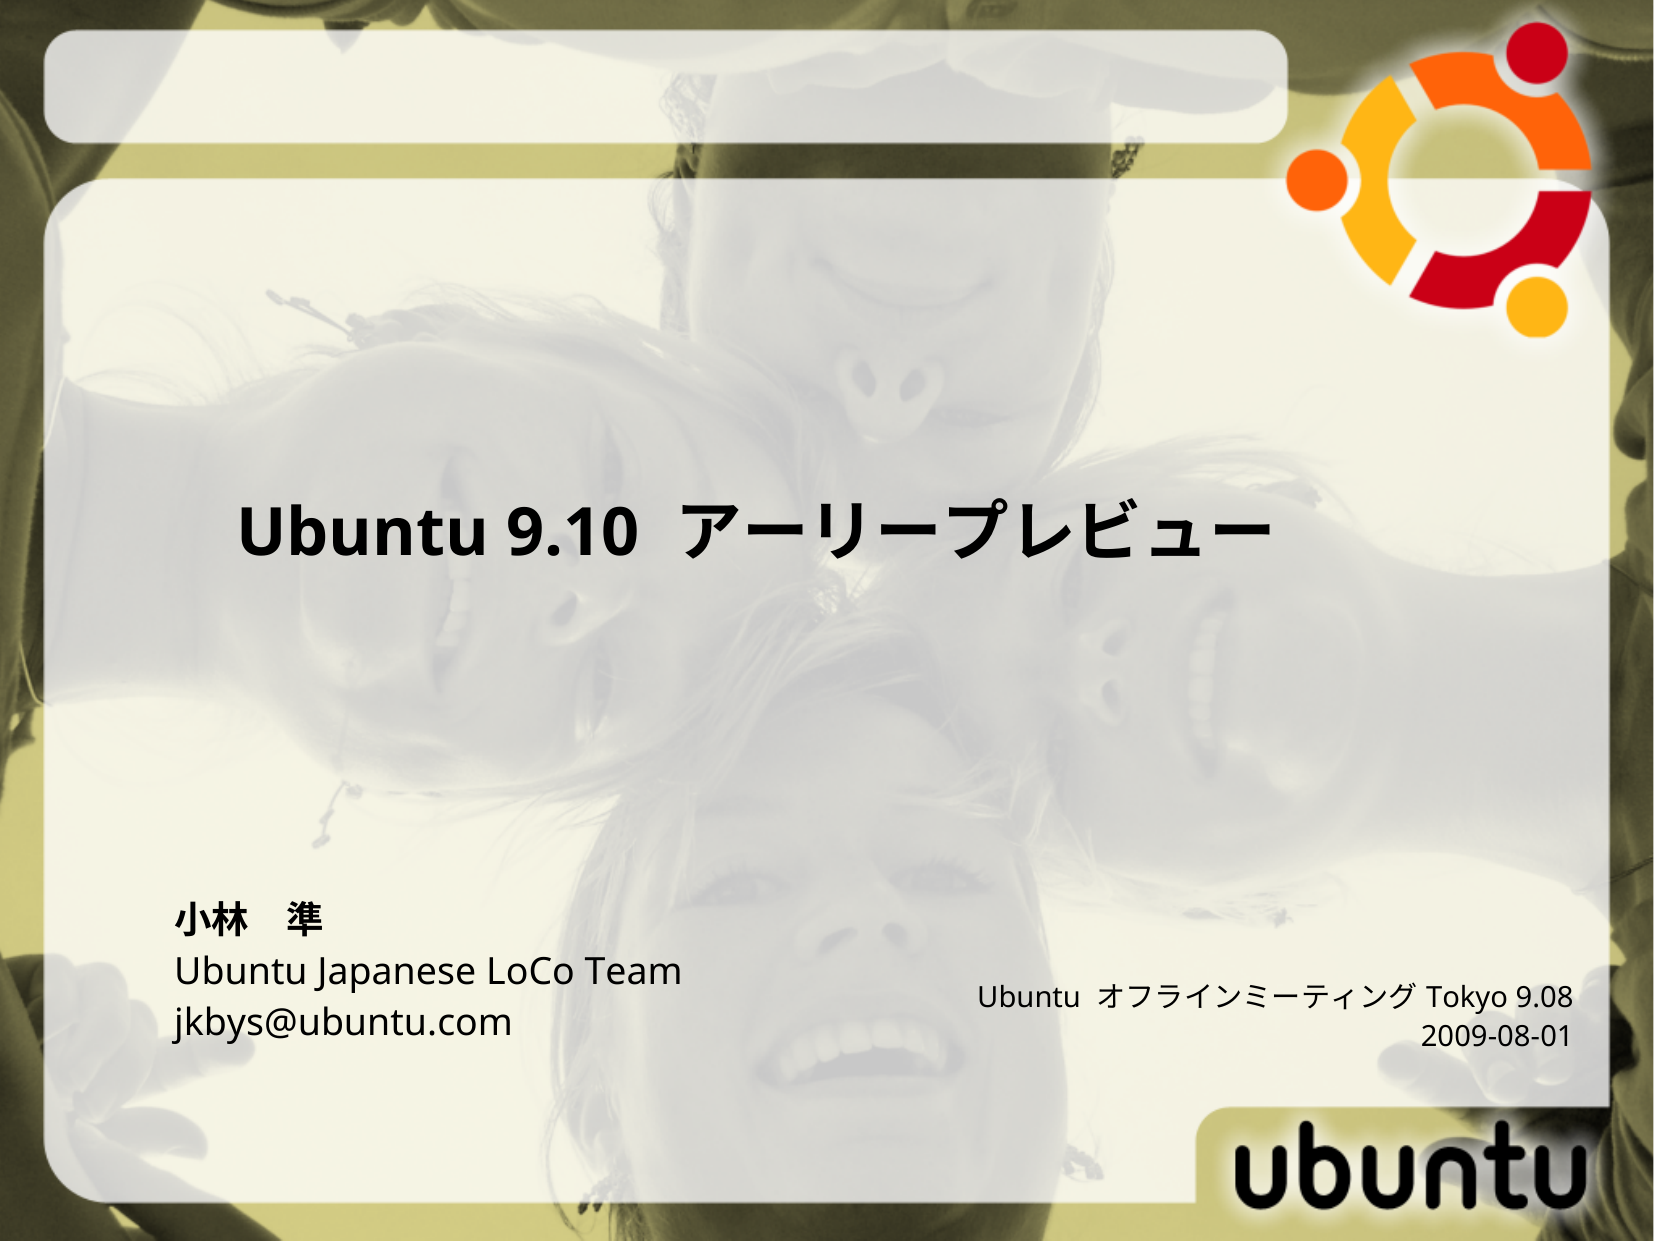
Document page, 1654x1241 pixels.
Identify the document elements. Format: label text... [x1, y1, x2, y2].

text_box 小林 準 Ubuntu Japanese LoCo Team jkbys@ubuntu.com [159, 885, 762, 1045]
text_box Ubuntu 9.10 アーリープレビュー [221, 476, 1433, 577]
picture [0, 0, 1654, 1241]
text_box Ubuntu オフラインミーティングTokyo 9.08 2009-08-01 [738, 968, 1589, 1059]
